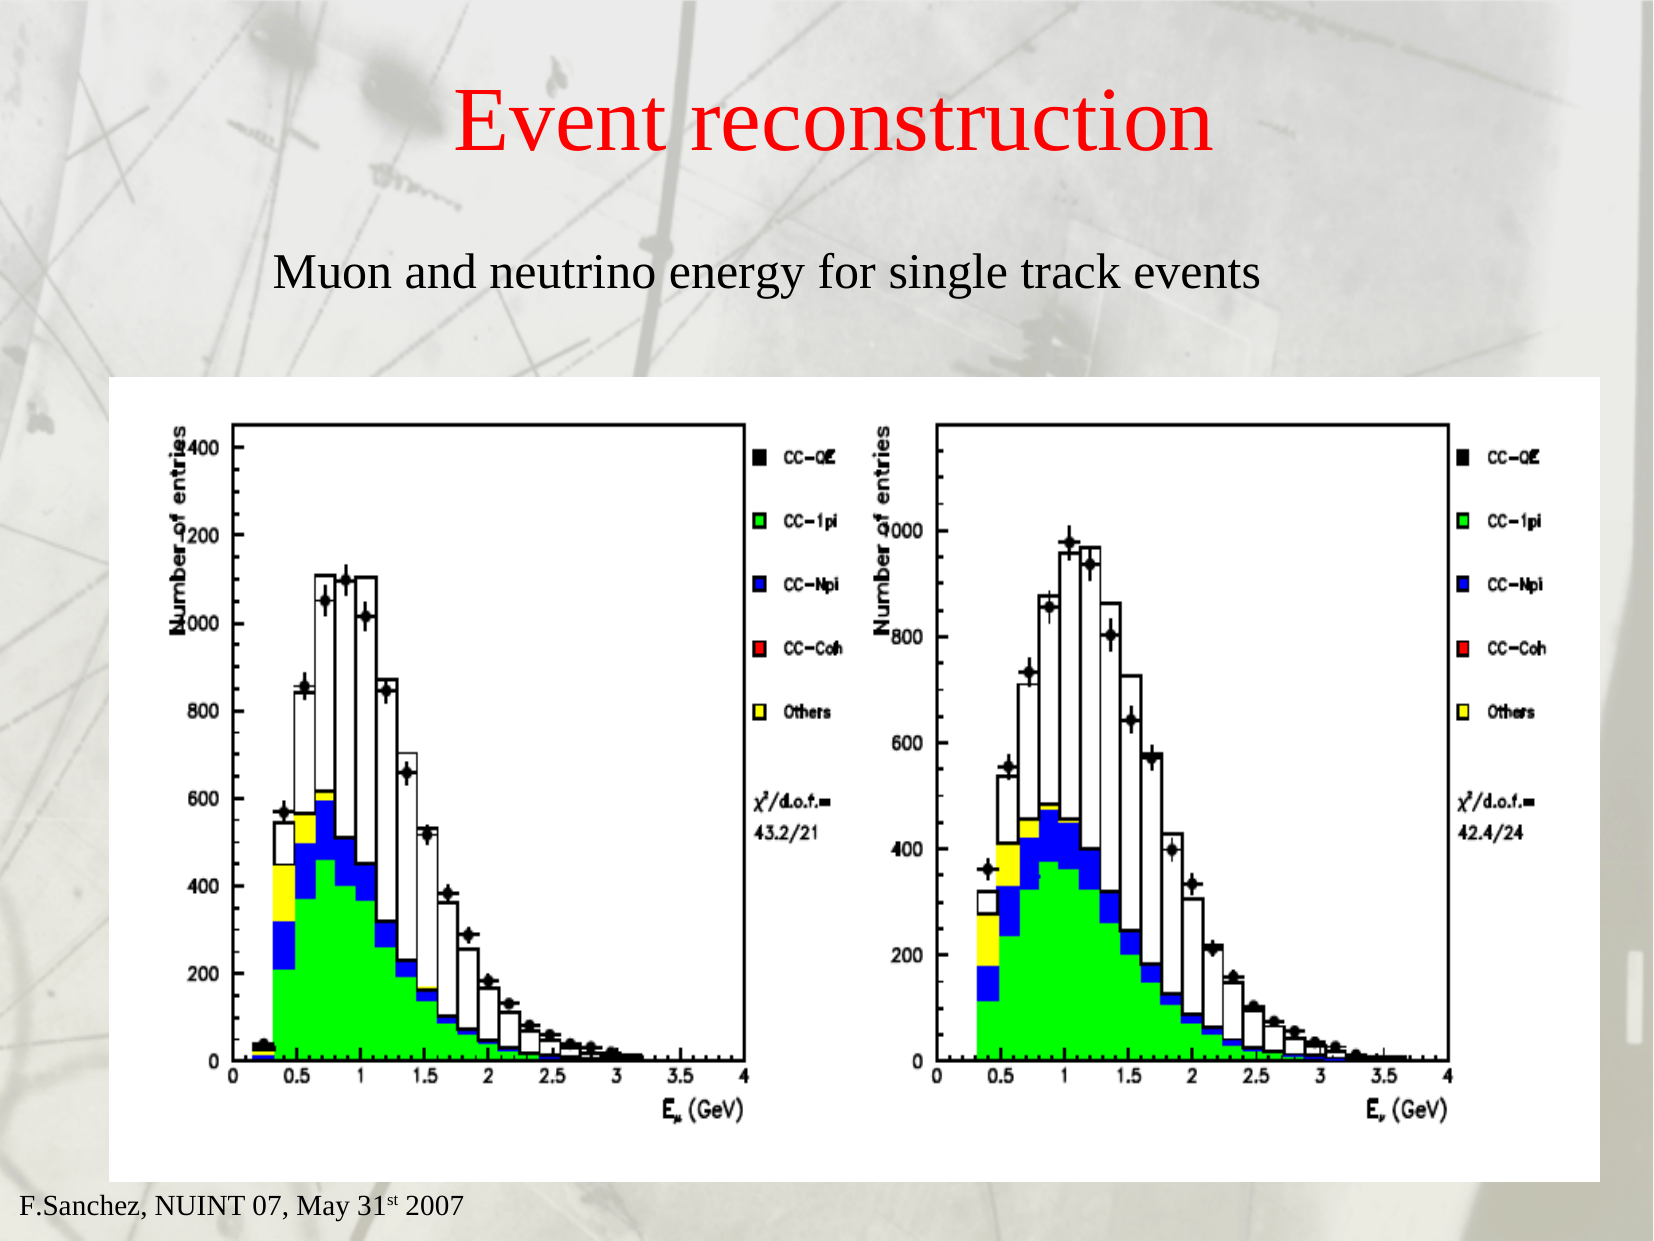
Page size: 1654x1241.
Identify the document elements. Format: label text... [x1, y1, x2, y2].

picture [0, 0, 1654, 1241]
title Event reconstruction [91, 15, 1579, 223]
text_box Muon and neutrino energy for single track events [272, 244, 1421, 301]
